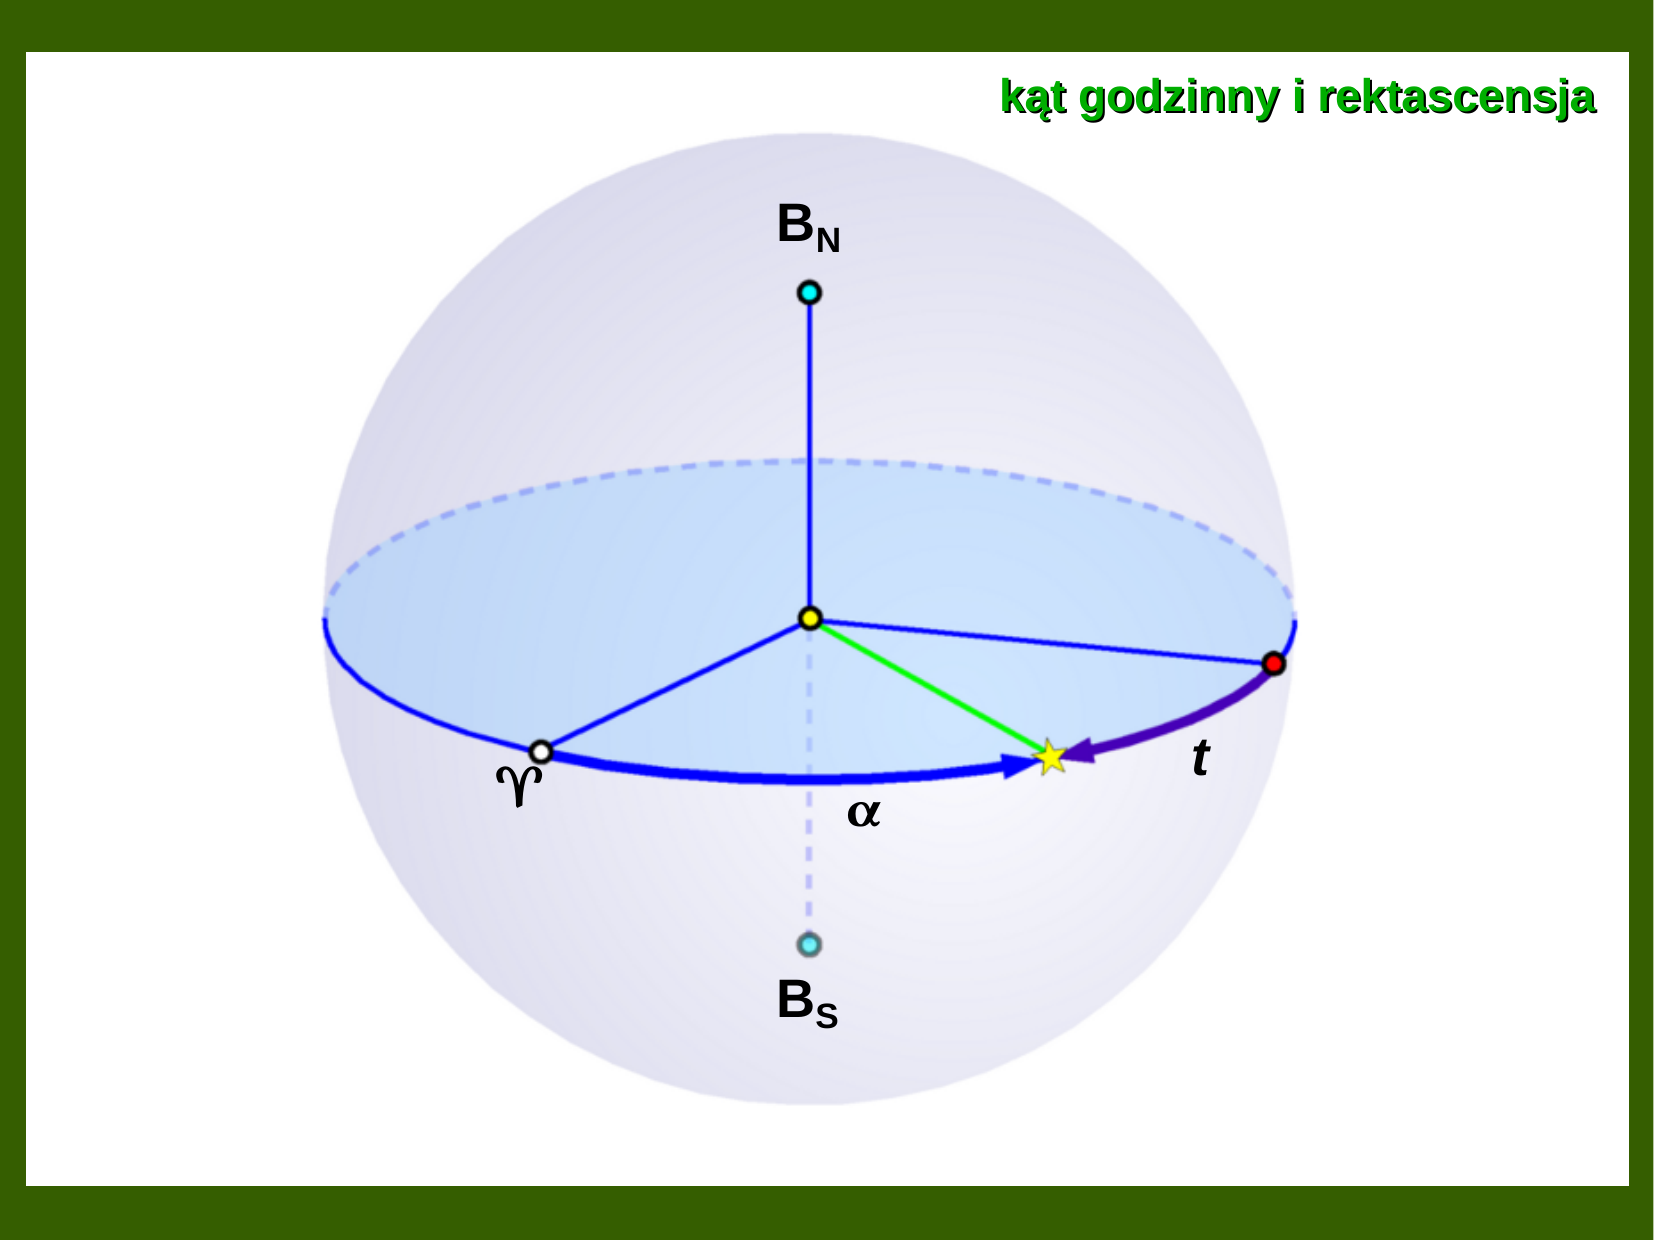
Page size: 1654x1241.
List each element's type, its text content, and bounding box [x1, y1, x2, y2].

text_box BS [761, 960, 854, 1044]
text_box α [831, 771, 897, 848]
text_box kąt godzinny i rektascensja [984, 62, 1611, 129]
text_box t [1176, 718, 1224, 795]
text_box ♈ [480, 744, 559, 822]
text_box BN [761, 184, 857, 268]
picture [26, 52, 1629, 1186]
